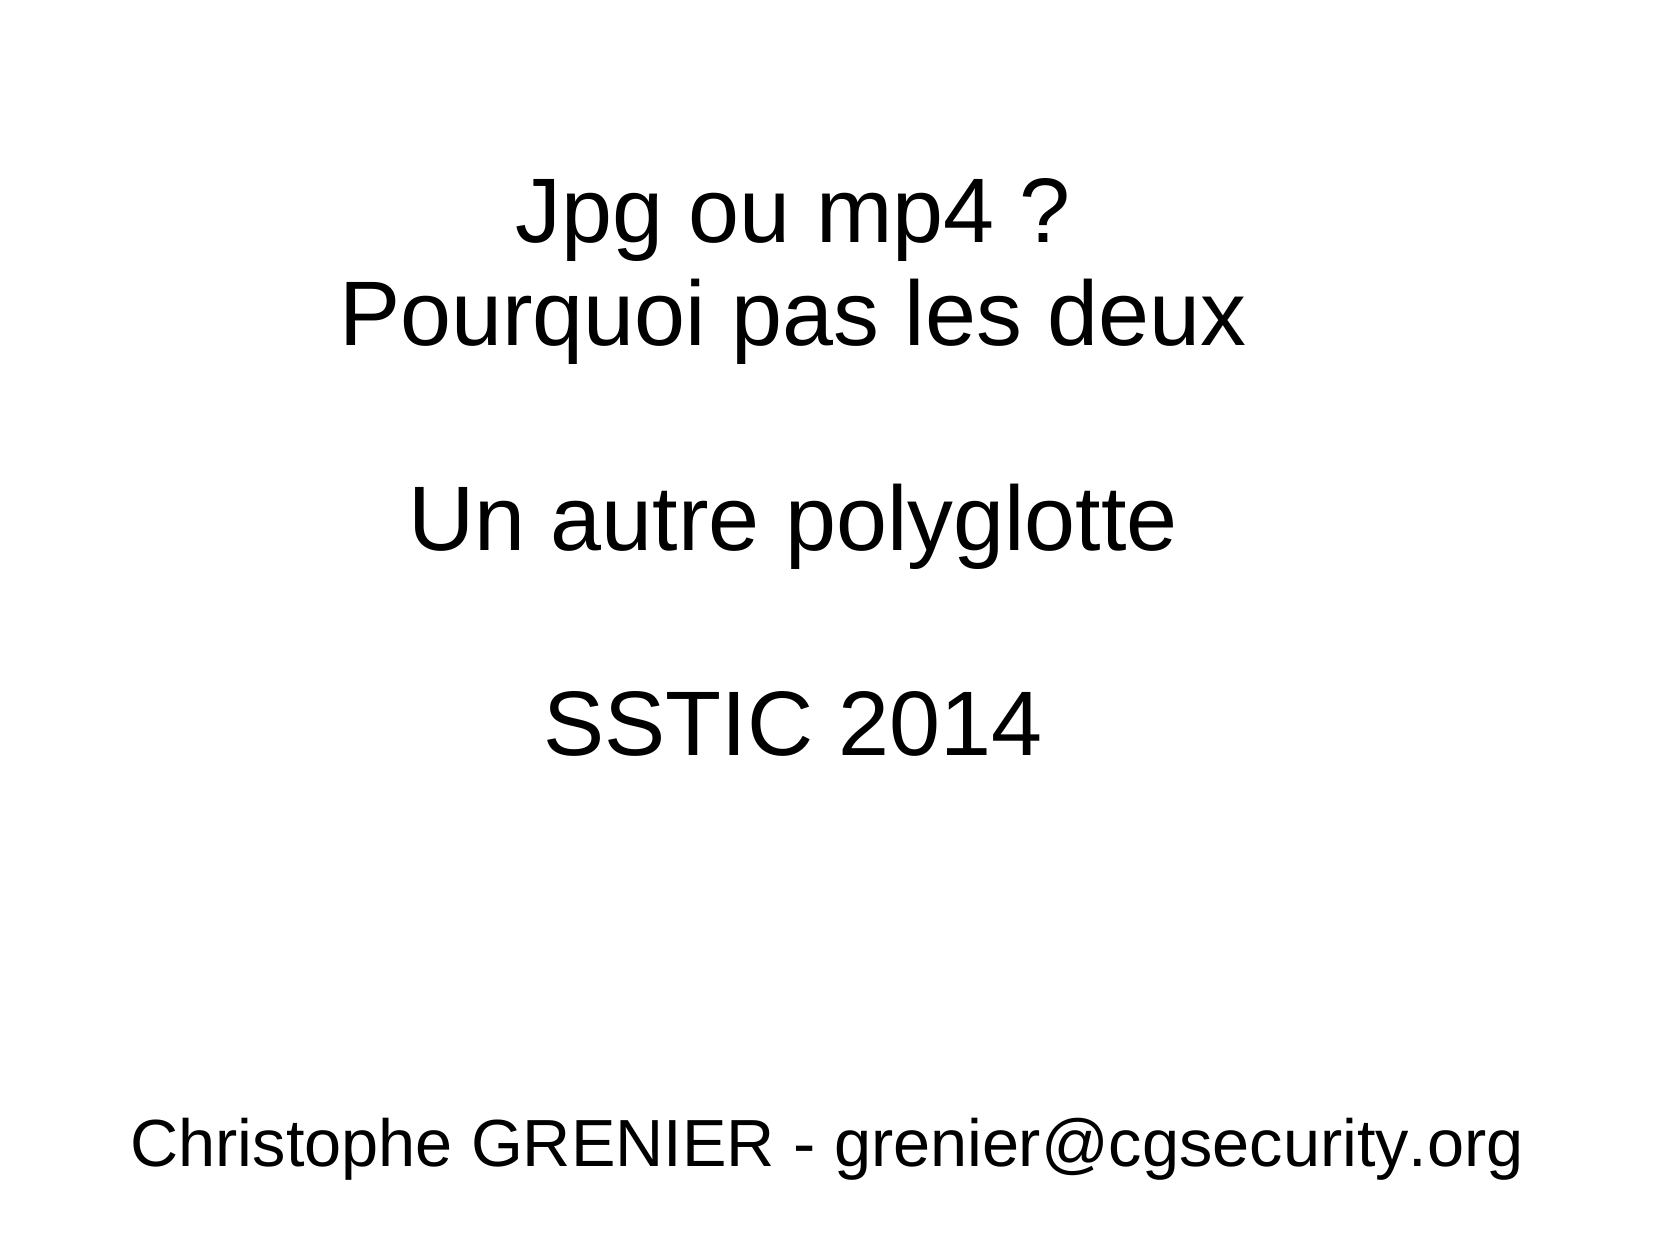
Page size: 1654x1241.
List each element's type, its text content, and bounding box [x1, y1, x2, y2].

subtitle Christophe GRENIER - grenier@cgsecurity.org [82, 1087, 1538, 1201]
title Jpg ou mp4 ? Pourquoi pas les deux Un autre polyglotte SSTIC 2014 [49, 159, 1538, 776]
